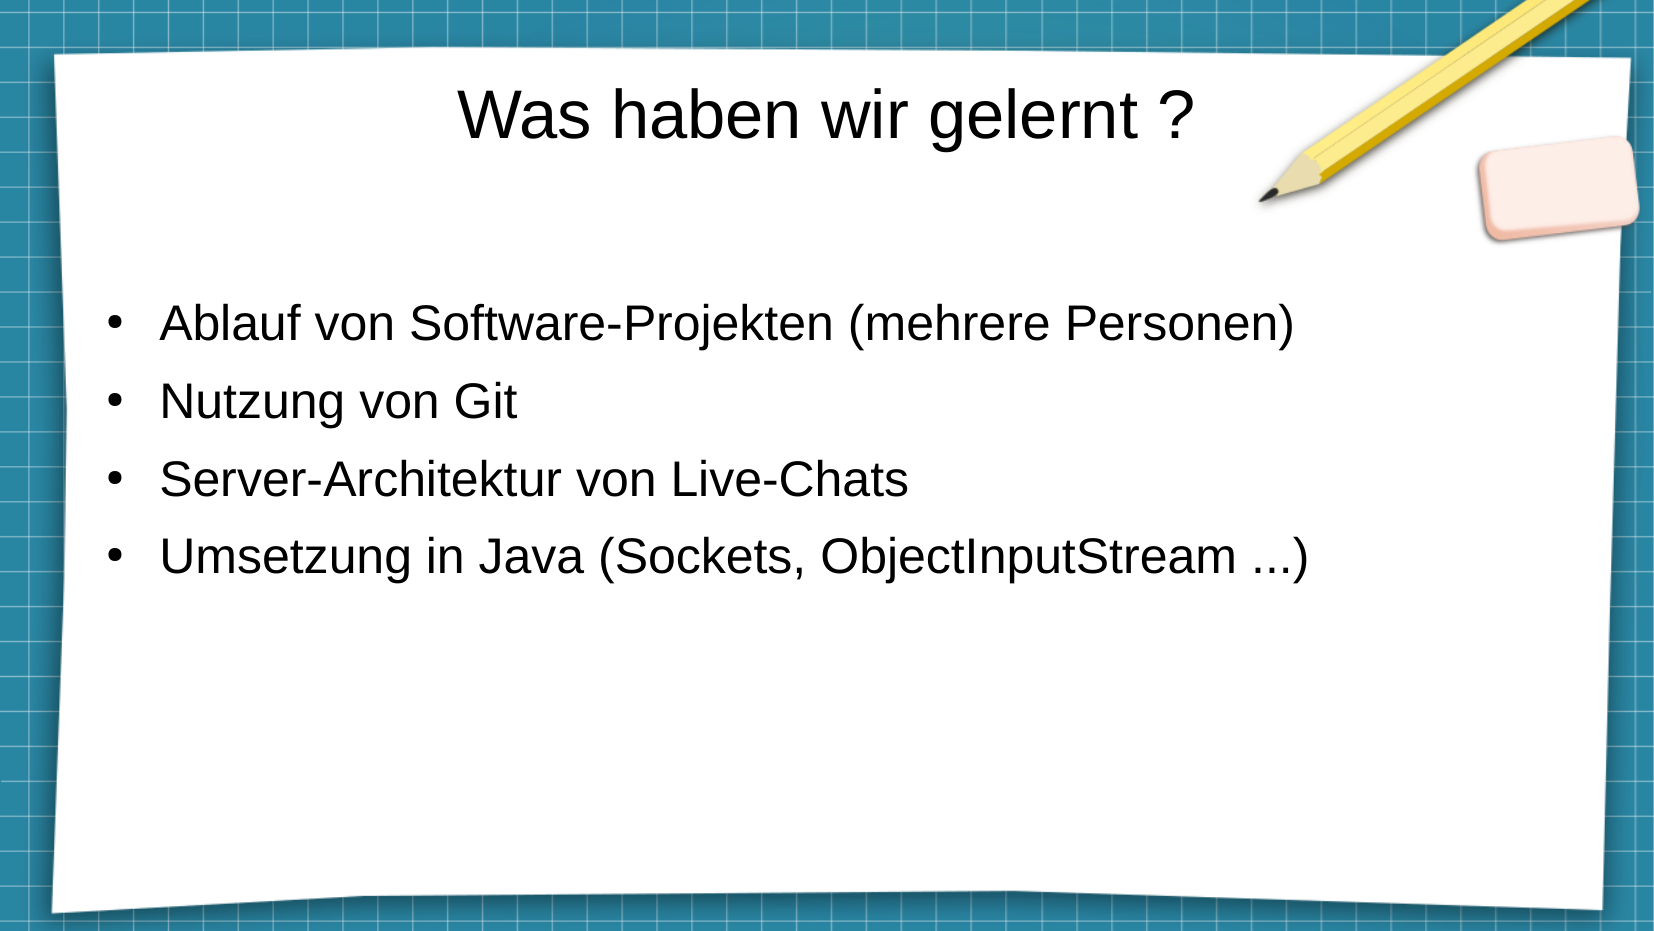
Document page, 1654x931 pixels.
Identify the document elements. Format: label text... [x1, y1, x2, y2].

title Was haben wir gelernt ? [82, 37, 1571, 193]
list Ablauf von Software-Projekten (mehrere Personen) Nutzung von Git Server-Architektur von Live-Chats Umsetzung in Java (Sockets, ObjectInputStream ...) [88, 295, 1453, 835]
picture [0, 0, 1654, 931]
